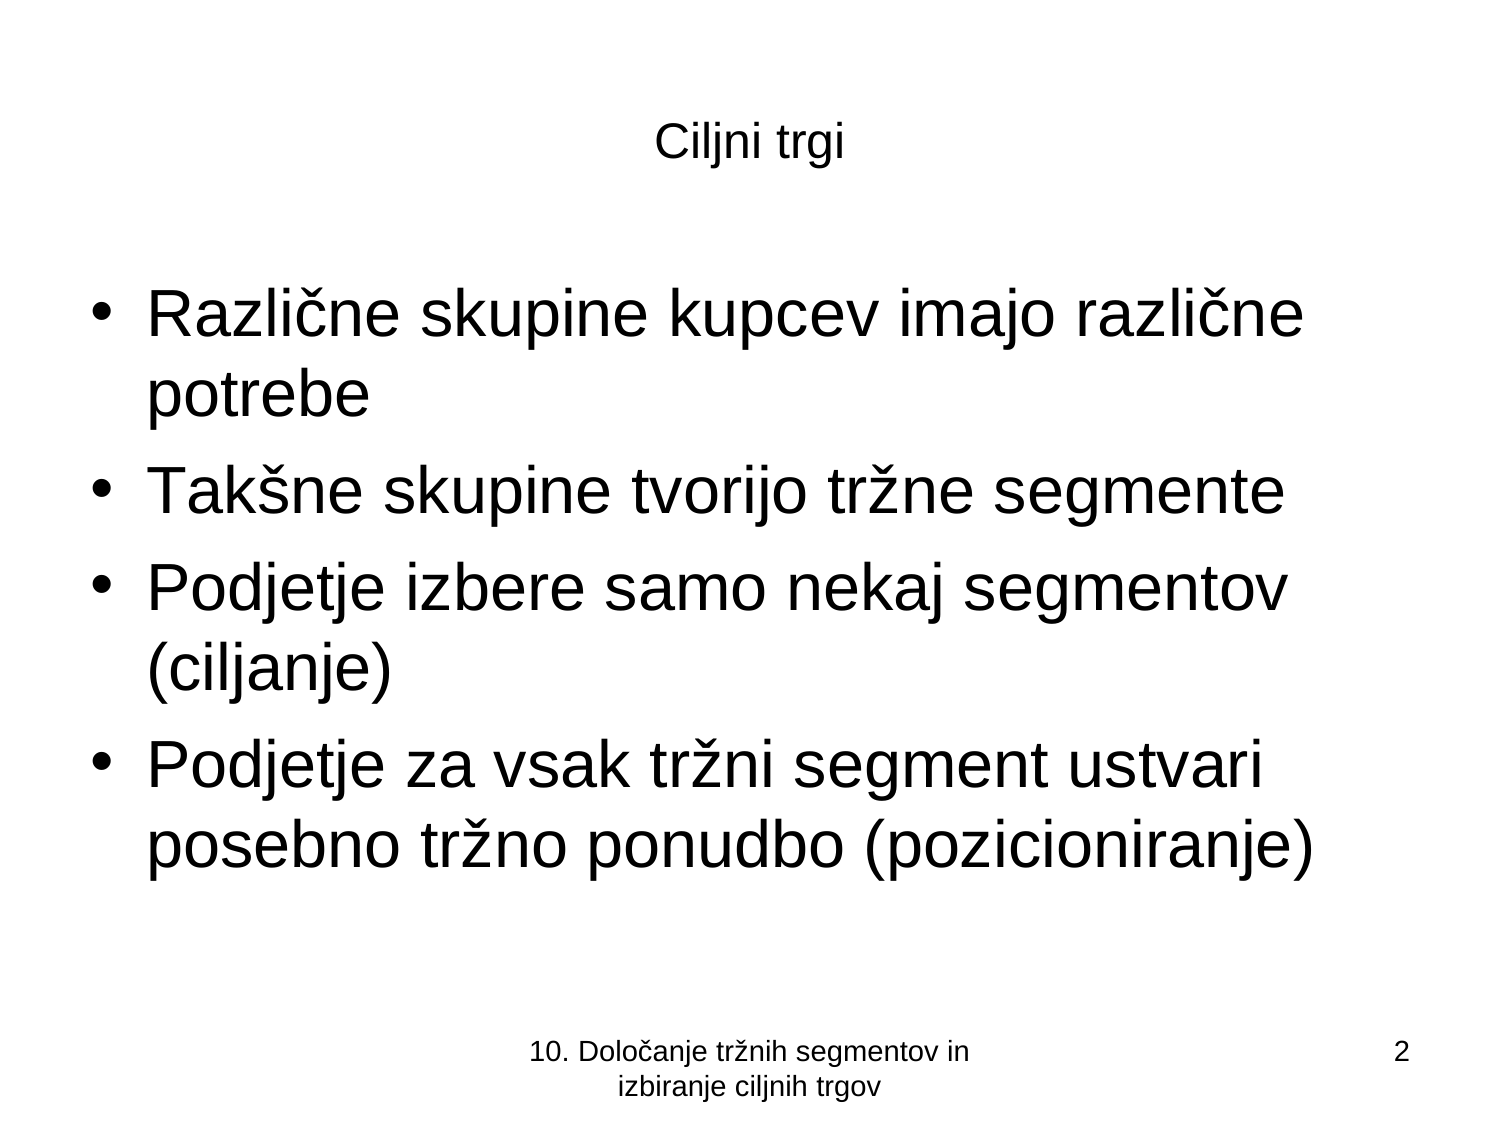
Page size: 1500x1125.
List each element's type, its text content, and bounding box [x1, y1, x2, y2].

title Ciljni trgi [75, 45, 1426, 233]
text_box <number> [1074, 1024, 1426, 1103]
list Različne skupine kupcev imajo različne potrebe Takšne skupine tvorijo tržne segmente Podjetje izbere samo nekaj segmentov (ciljanje) Podjetje za vsak tržni segment ustvari posebno tržno ponudbo (pozicioniranje) [75, 262, 1426, 1006]
text_box 10. Določanje tržnih segmentov in izbiranje ciljnih trgov [512, 1024, 988, 1103]
